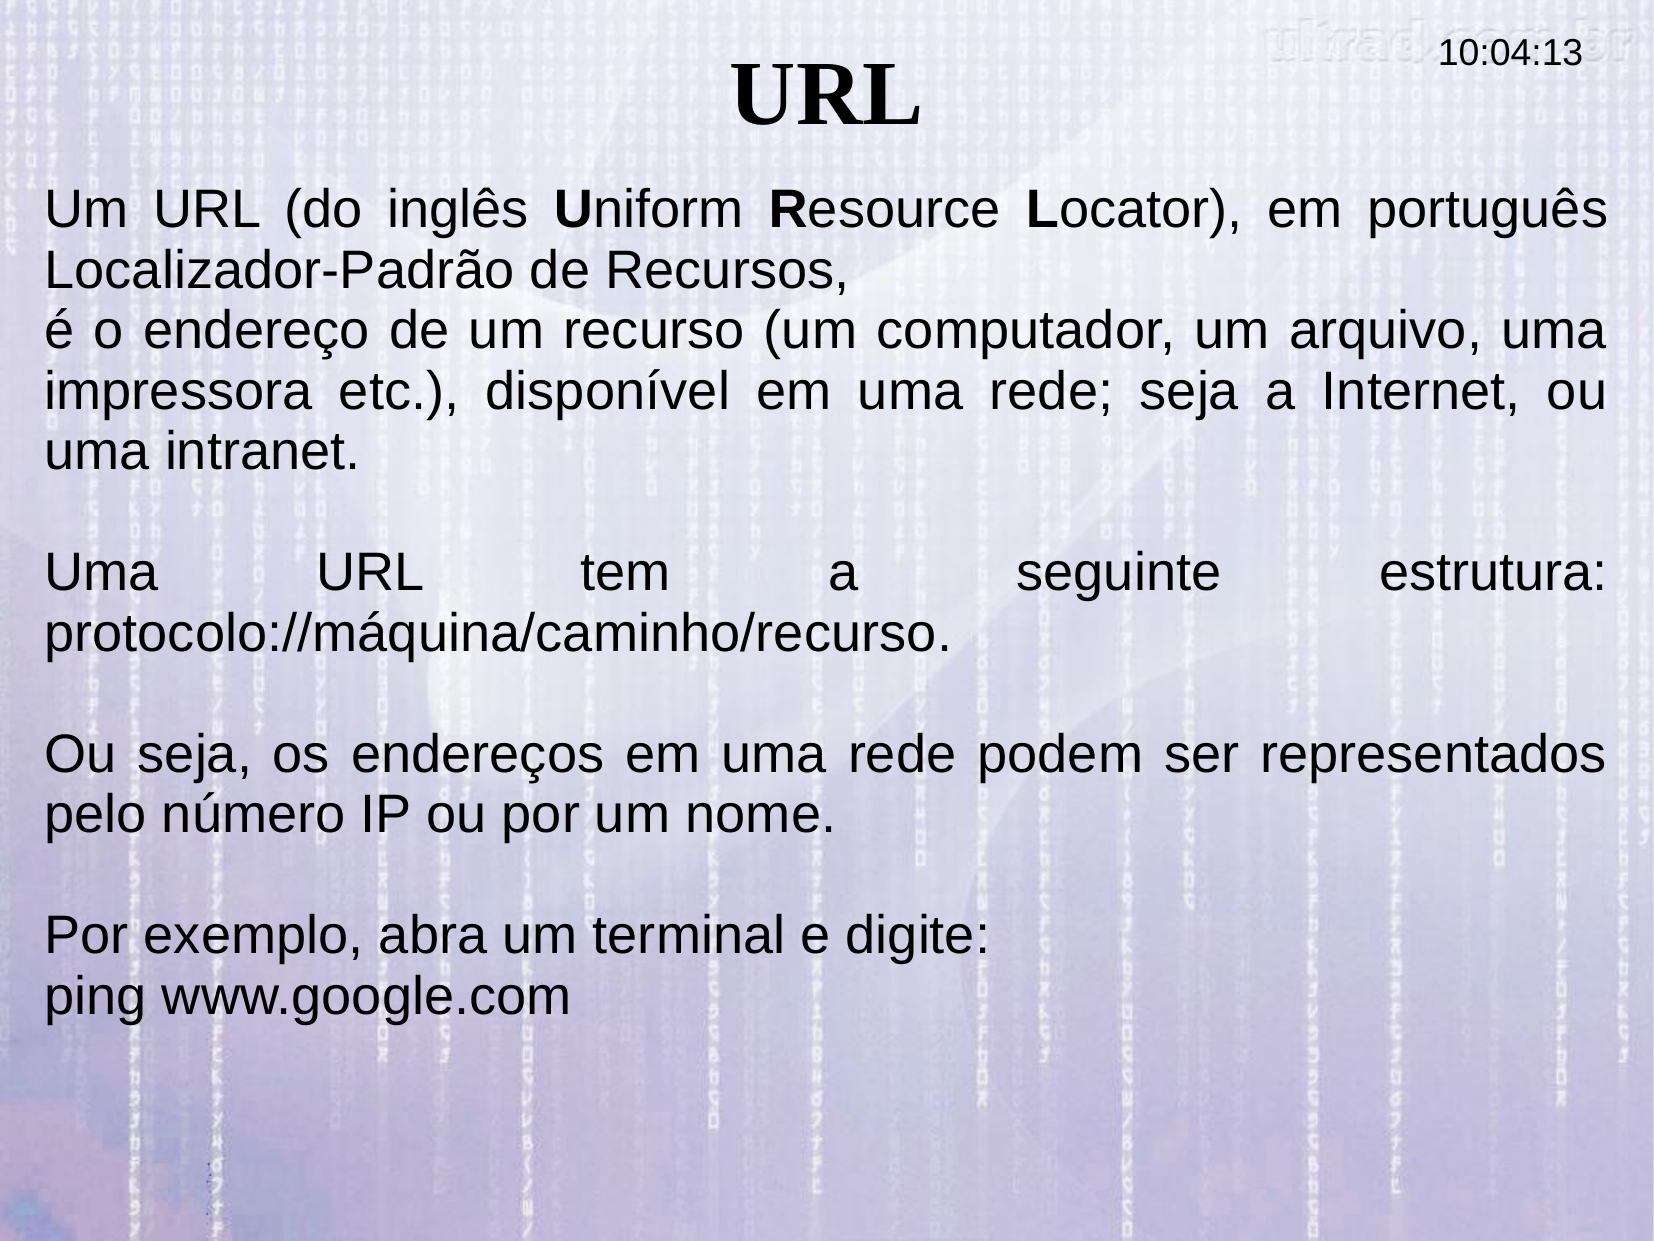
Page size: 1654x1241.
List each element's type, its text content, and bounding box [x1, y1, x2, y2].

picture [0, 0, 1654, 1241]
text_box Um URL (do inglês Uniform Resource Locator), em português Localizador-Padrão de Recursos, é o endereço de um recurso (um computador, um arquivo, uma impressora etc.), disponível em uma rede; seja a Internet, ou uma intranet. Uma URL tem a seguinte estrutura: protocolo://máquina/caminho/recurso. Ou seja, os endereços em uma rede podem ser representados pelo número IP ou por um nome. Por exemplo, abra um terminal e digite: ping www.google.com [29, 171, 1625, 1034]
text_box 09:49:10 [1423, 23, 1631, 94]
text_box URL [29, 35, 1625, 171]
text_box [590, 324, 886, 395]
